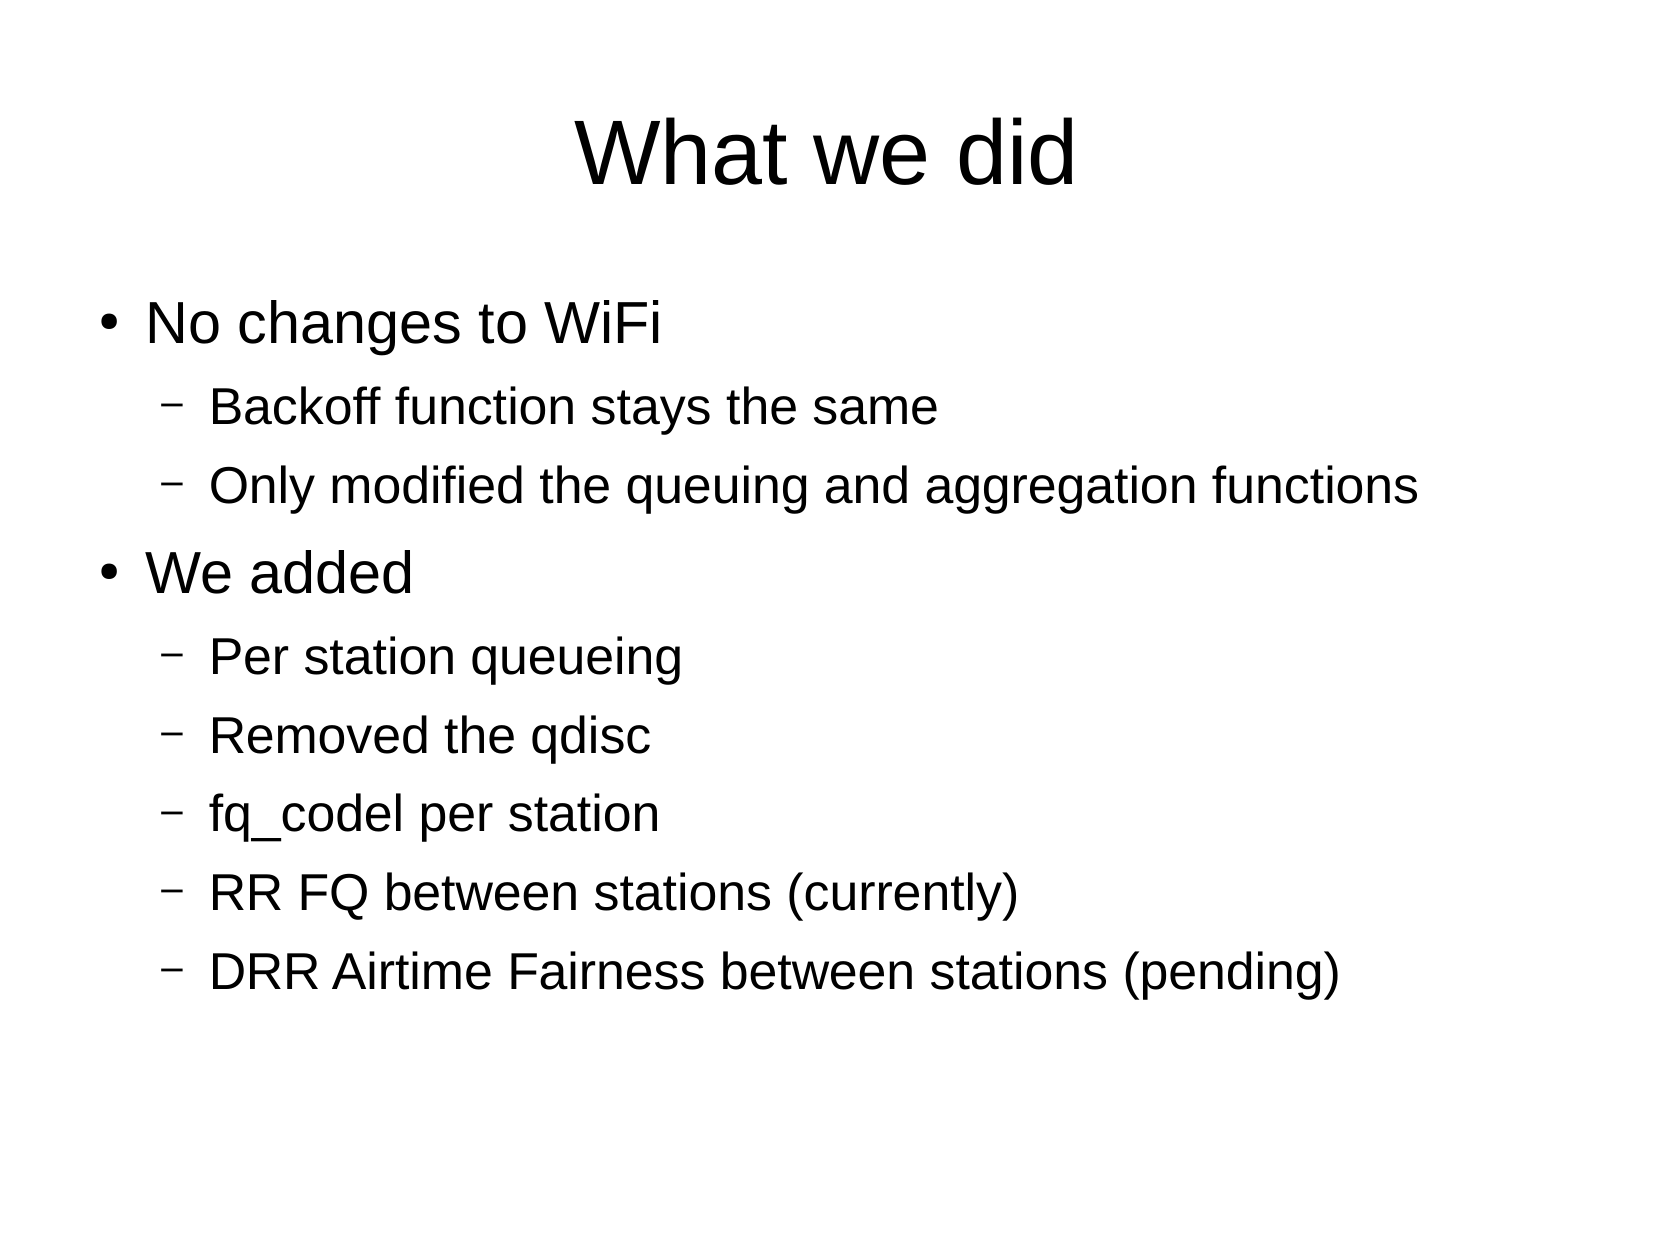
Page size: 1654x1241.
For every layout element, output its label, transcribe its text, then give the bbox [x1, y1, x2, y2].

list No changes to WiFi Backoff function stays the same Only modified the queuing and aggregation functions We added Per station queueing Removed the qdisc fq_codel per station RR FQ between stations (currently) DRR Airtime Fairness between stations (pending) [82, 290, 1571, 1010]
title What we did [82, 49, 1571, 257]
